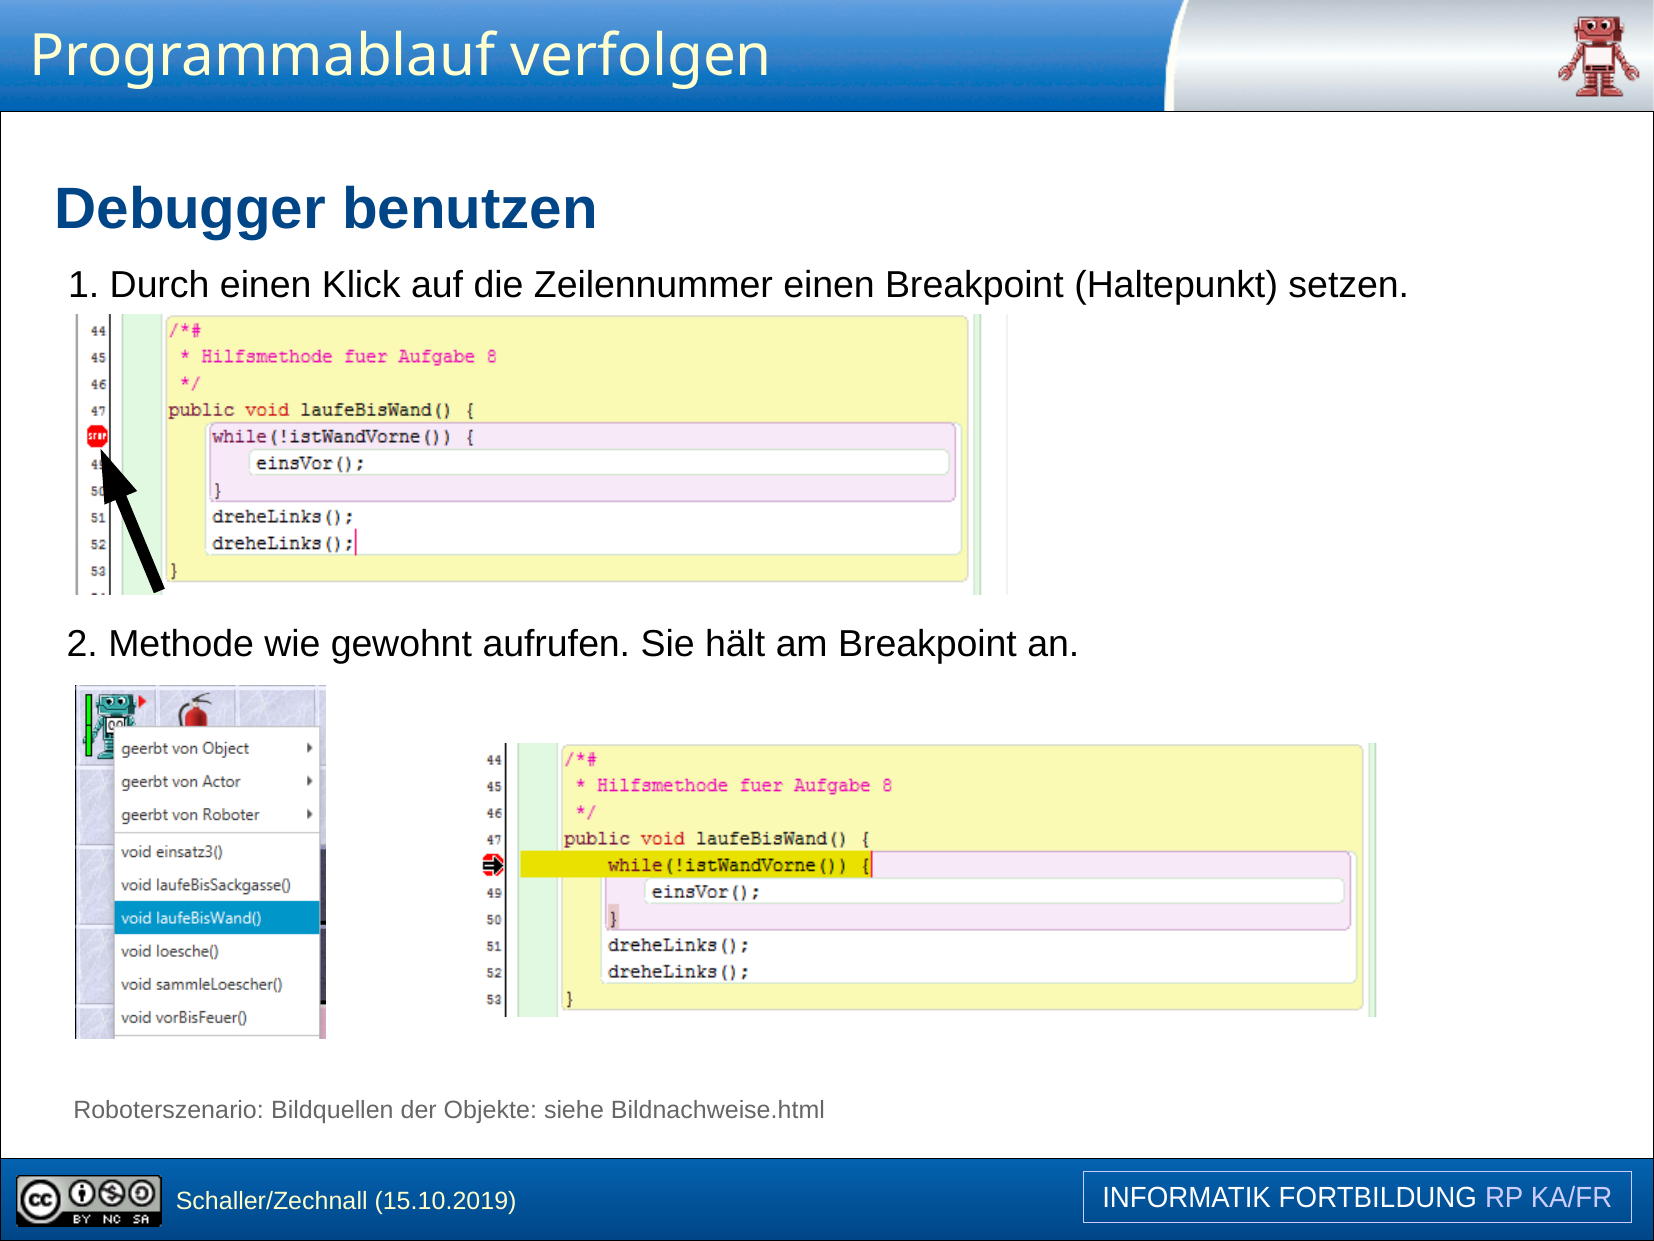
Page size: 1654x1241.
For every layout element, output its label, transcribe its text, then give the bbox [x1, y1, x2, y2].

text_box 2. Methode wie gewohnt aufrufen. Sie hält am Breakpoint an. [51, 614, 1474, 687]
picture [75, 328, 1008, 595]
picture [0, 0, 1654, 111]
text_box Roboterszenario: Bildquellen der Objekte: siehe Bildnachweise.html [58, 1088, 974, 1134]
title Programmablauf verfolgen [29, 14, 1151, 92]
picture [75, 685, 326, 1039]
picture [16, 1175, 162, 1227]
text_box 1. Durch einen Klick auf die Zeilennummer einen Breakpoint (Haltepunkt) setzen. [53, 256, 1475, 328]
text_box Debugger benutzen [39, 168, 1301, 259]
picture [477, 743, 1389, 1017]
